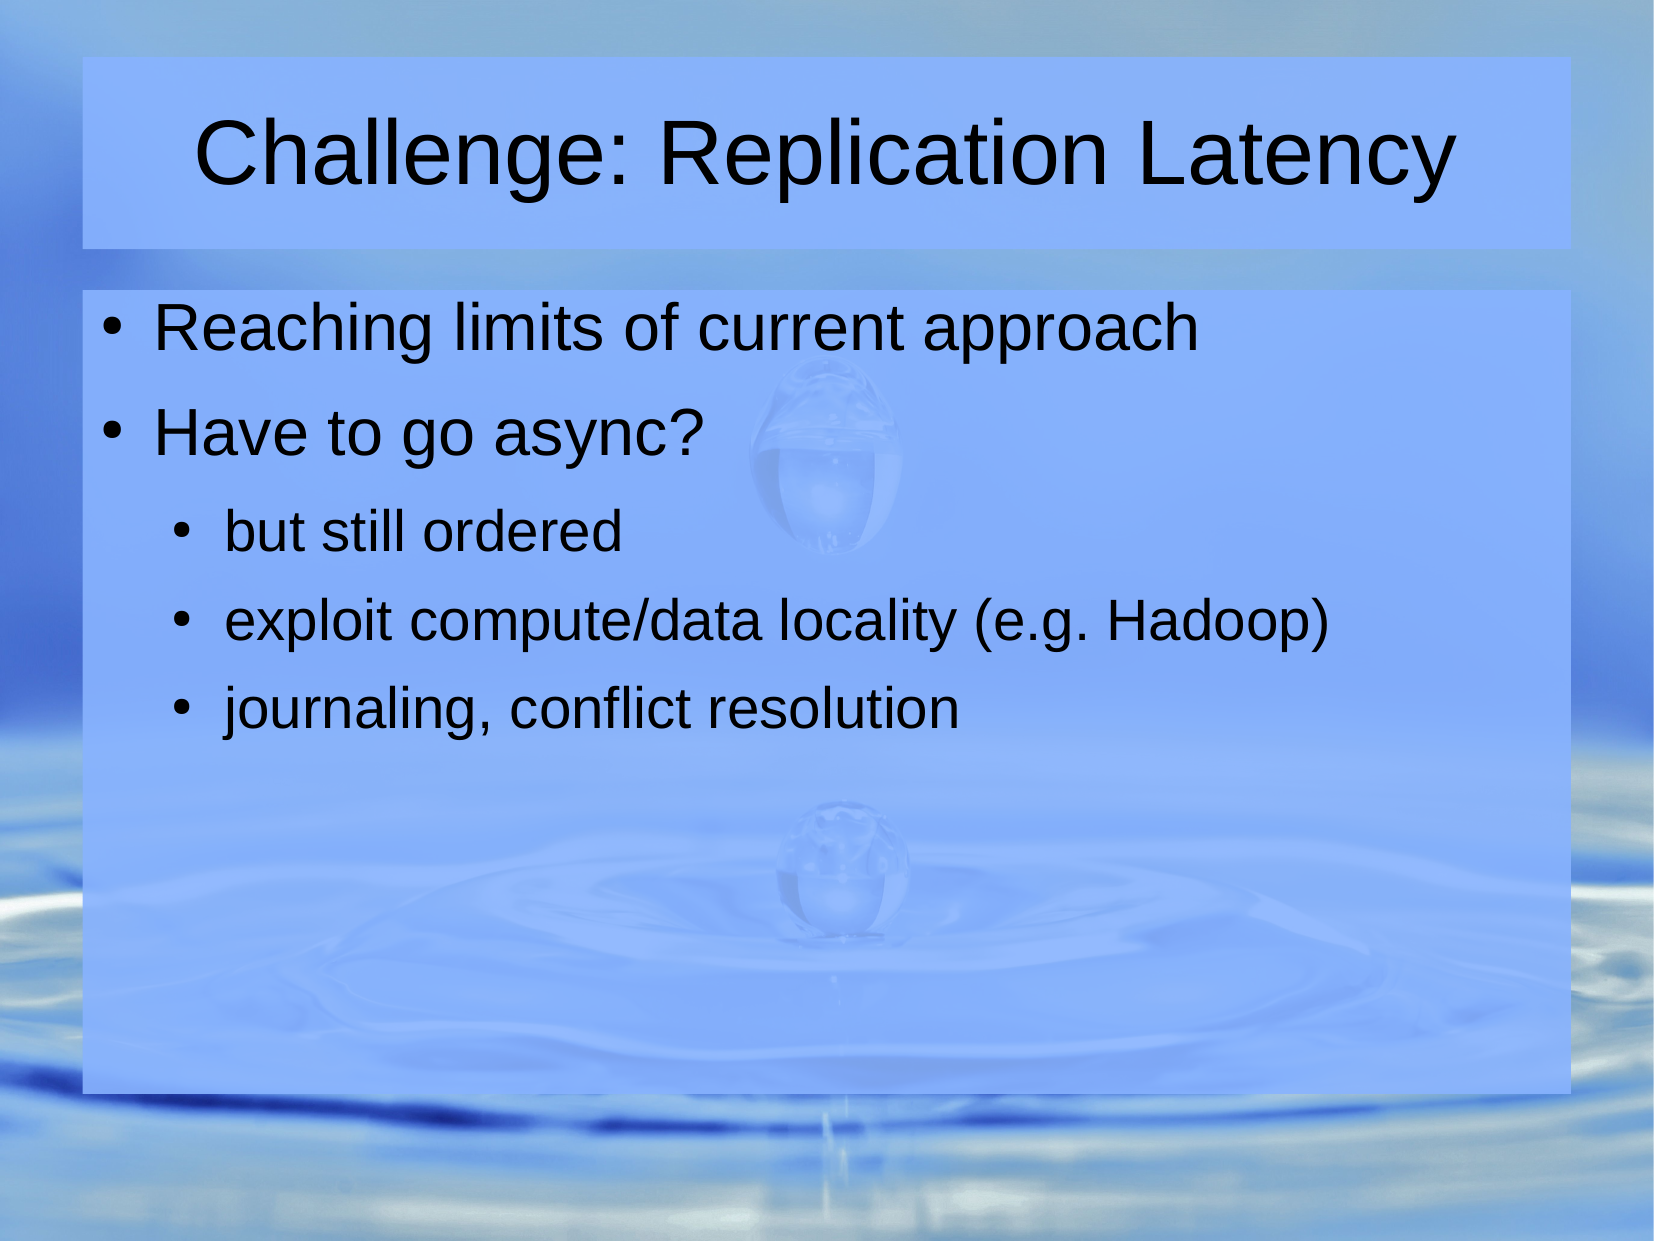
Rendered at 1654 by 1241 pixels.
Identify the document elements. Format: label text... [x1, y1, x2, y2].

list Reaching limits of current approach Have to go async? but still ordered exploit compute/data locality (e.g. Hadoop) journaling, conflict resolution [82, 290, 1571, 1094]
title Challenge: Replication Latency [82, 56, 1571, 250]
picture [0, 0, 1654, 1241]
